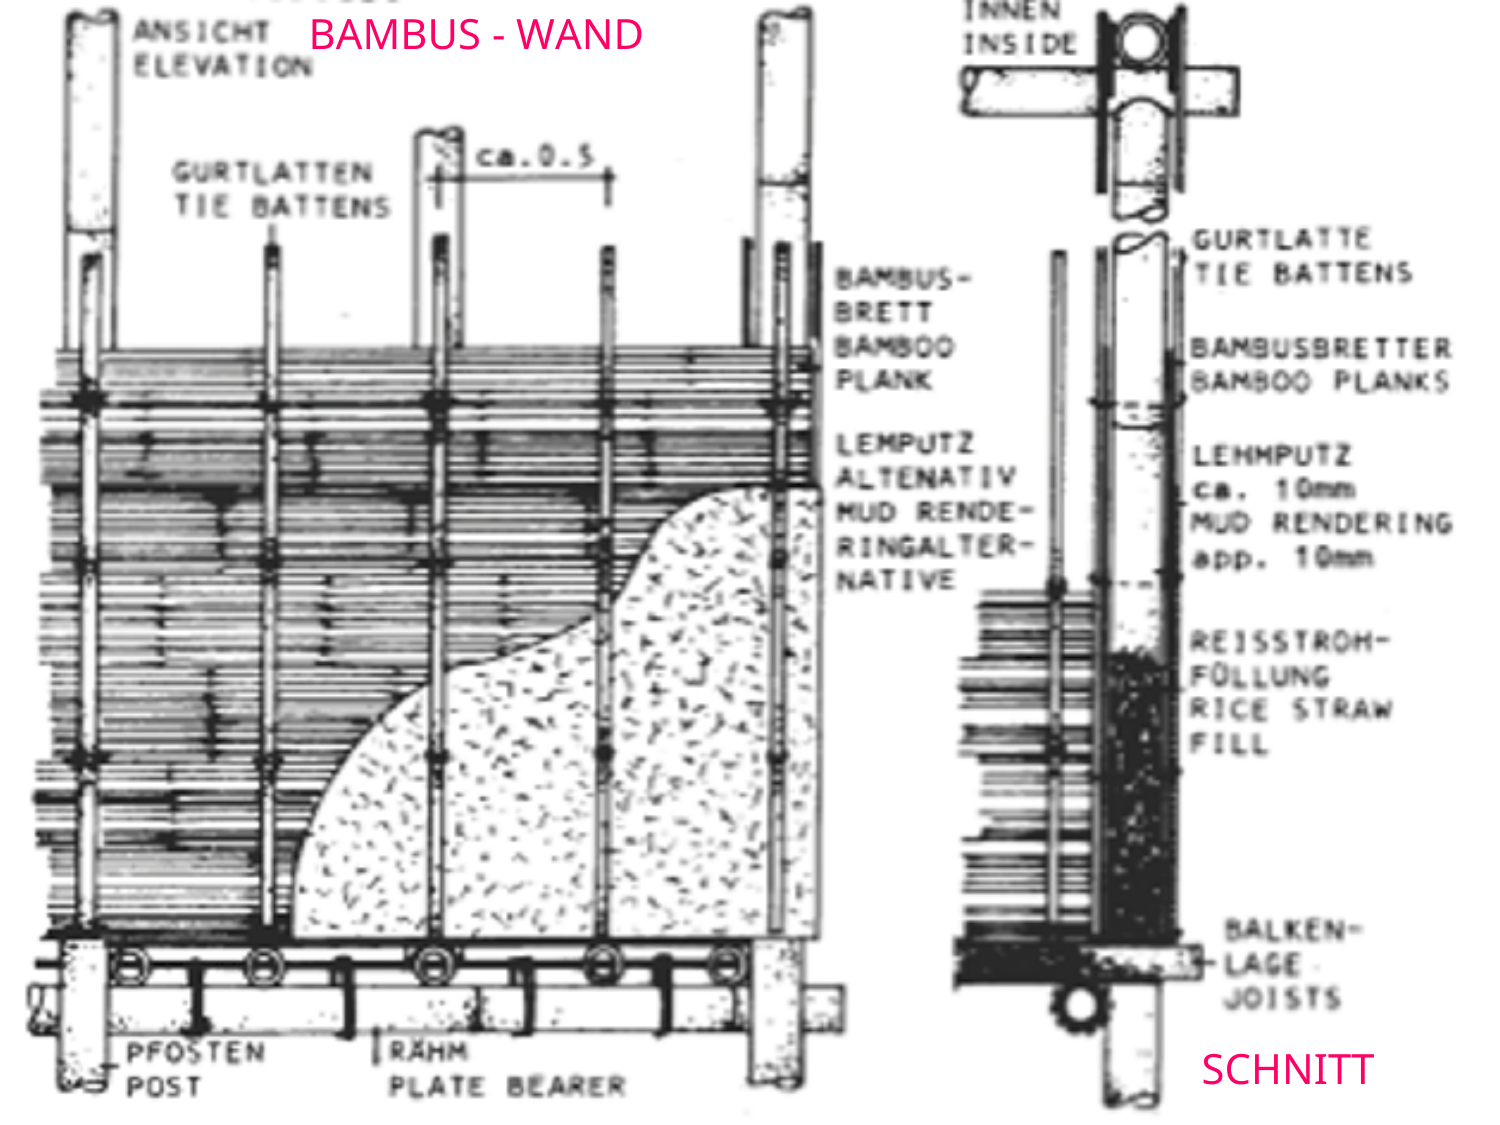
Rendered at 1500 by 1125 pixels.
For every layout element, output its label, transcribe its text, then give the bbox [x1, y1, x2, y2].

picture [0, 0, 1500, 1125]
text_box SCHNITT [1186, 1034, 1390, 1101]
text_box BAMBUS - WAND [293, 0, 751, 66]
